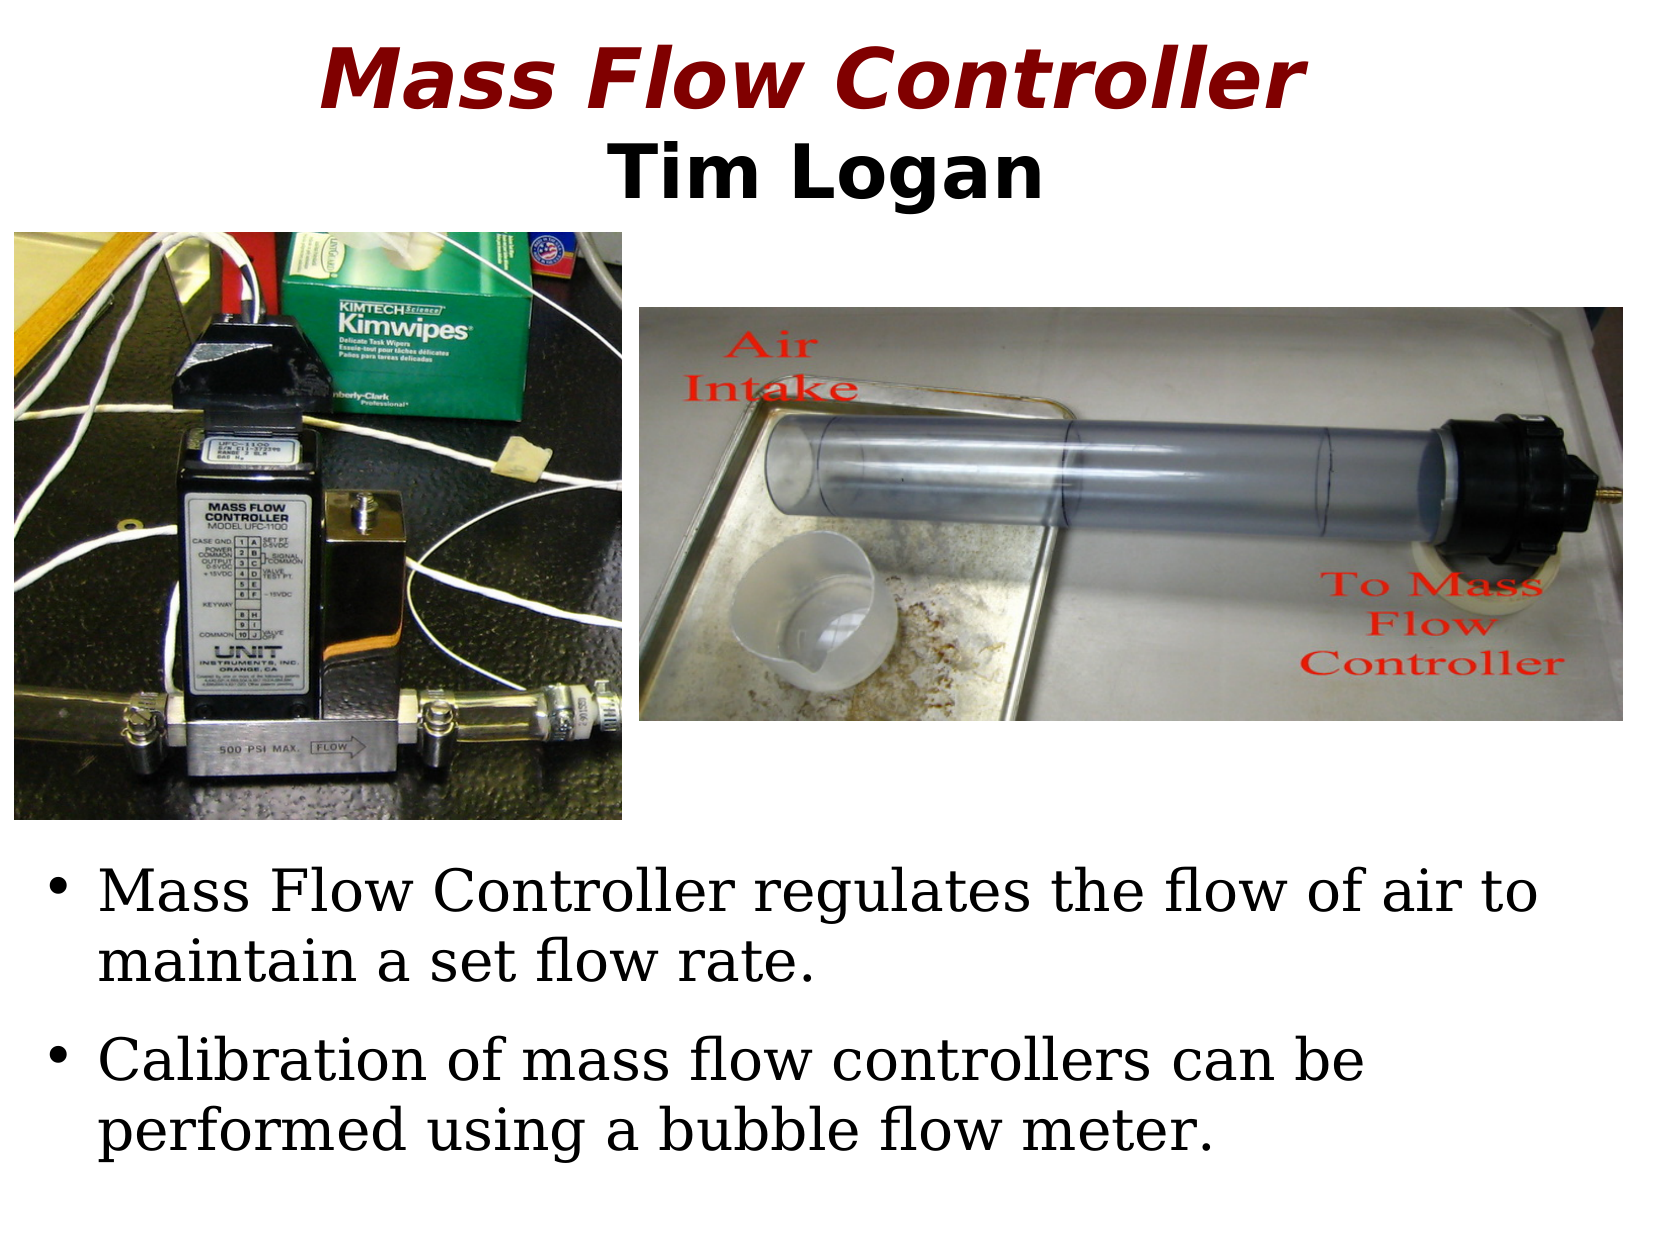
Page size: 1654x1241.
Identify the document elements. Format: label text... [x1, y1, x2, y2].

text_box Mass Flow Controller regulates the flow of air to maintain a set flow rate. Calibration of mass flow controllers can be performed using a bubble flow meter. [26, 845, 1642, 1170]
picture [639, 307, 1623, 721]
text_box Mass Flow Controller Tim Logan [0, 20, 1654, 208]
picture [14, 232, 622, 821]
